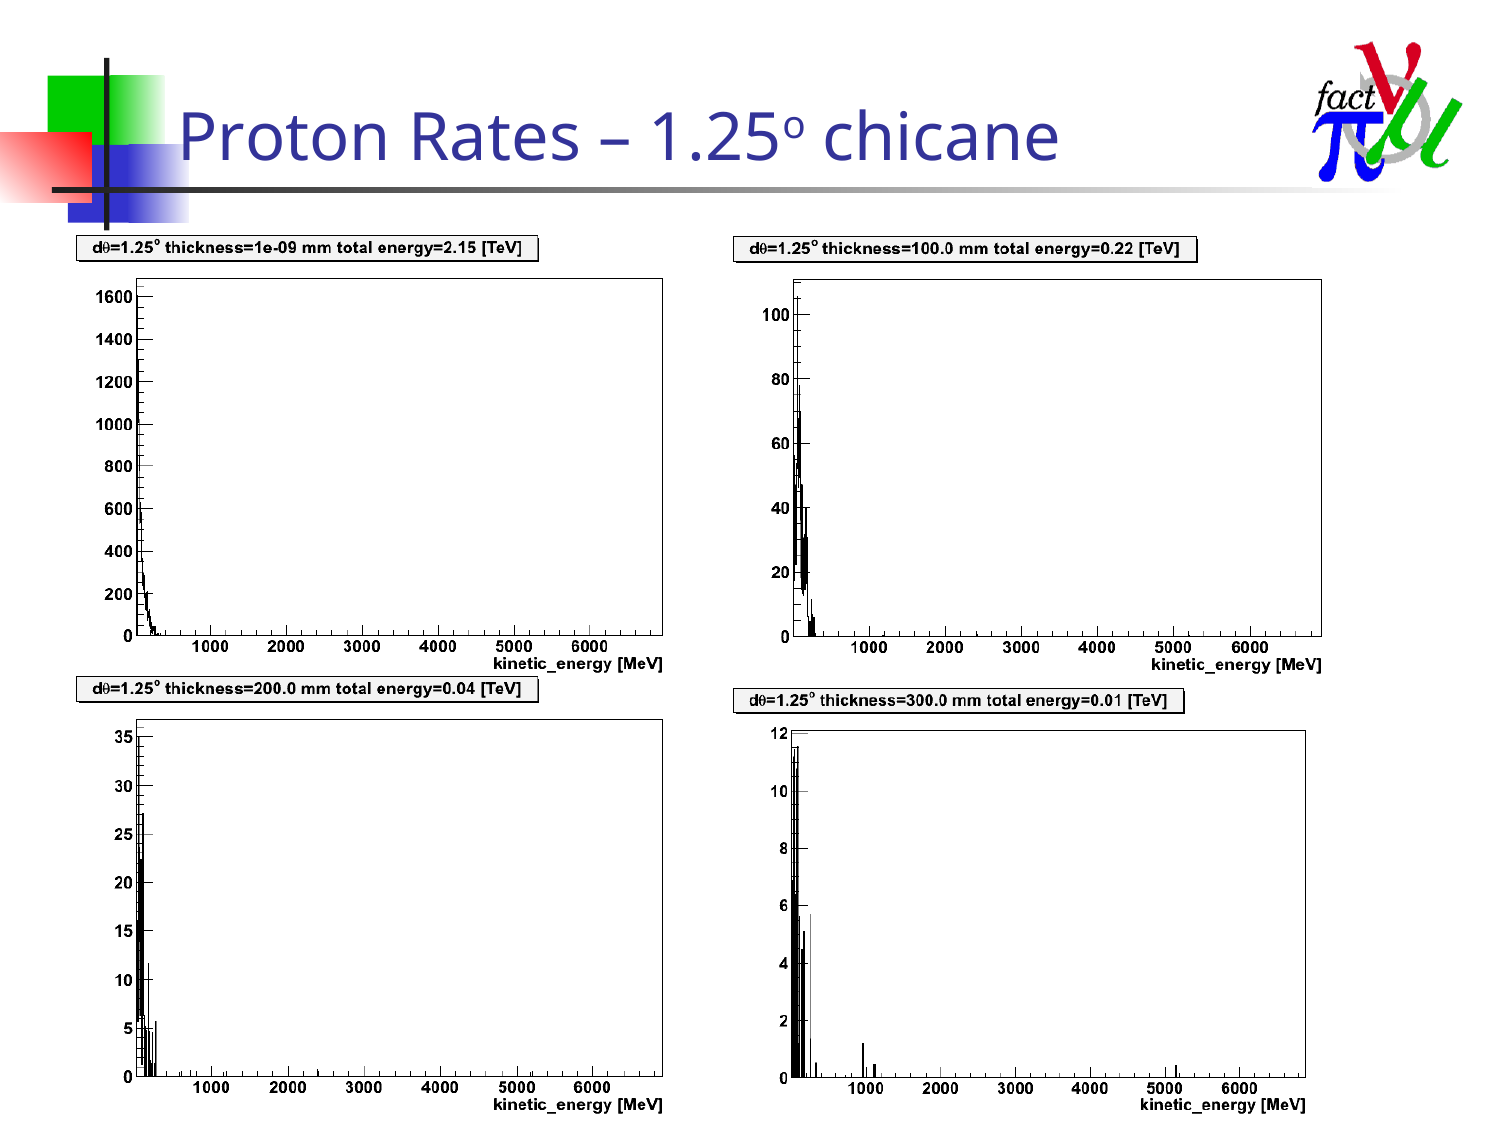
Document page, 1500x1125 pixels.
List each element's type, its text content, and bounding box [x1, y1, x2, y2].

picture [70, 233, 1387, 1121]
title Proton Rates – 1.25o chicane [162, 0, 1441, 188]
picture [1441, 41, 1463, 188]
